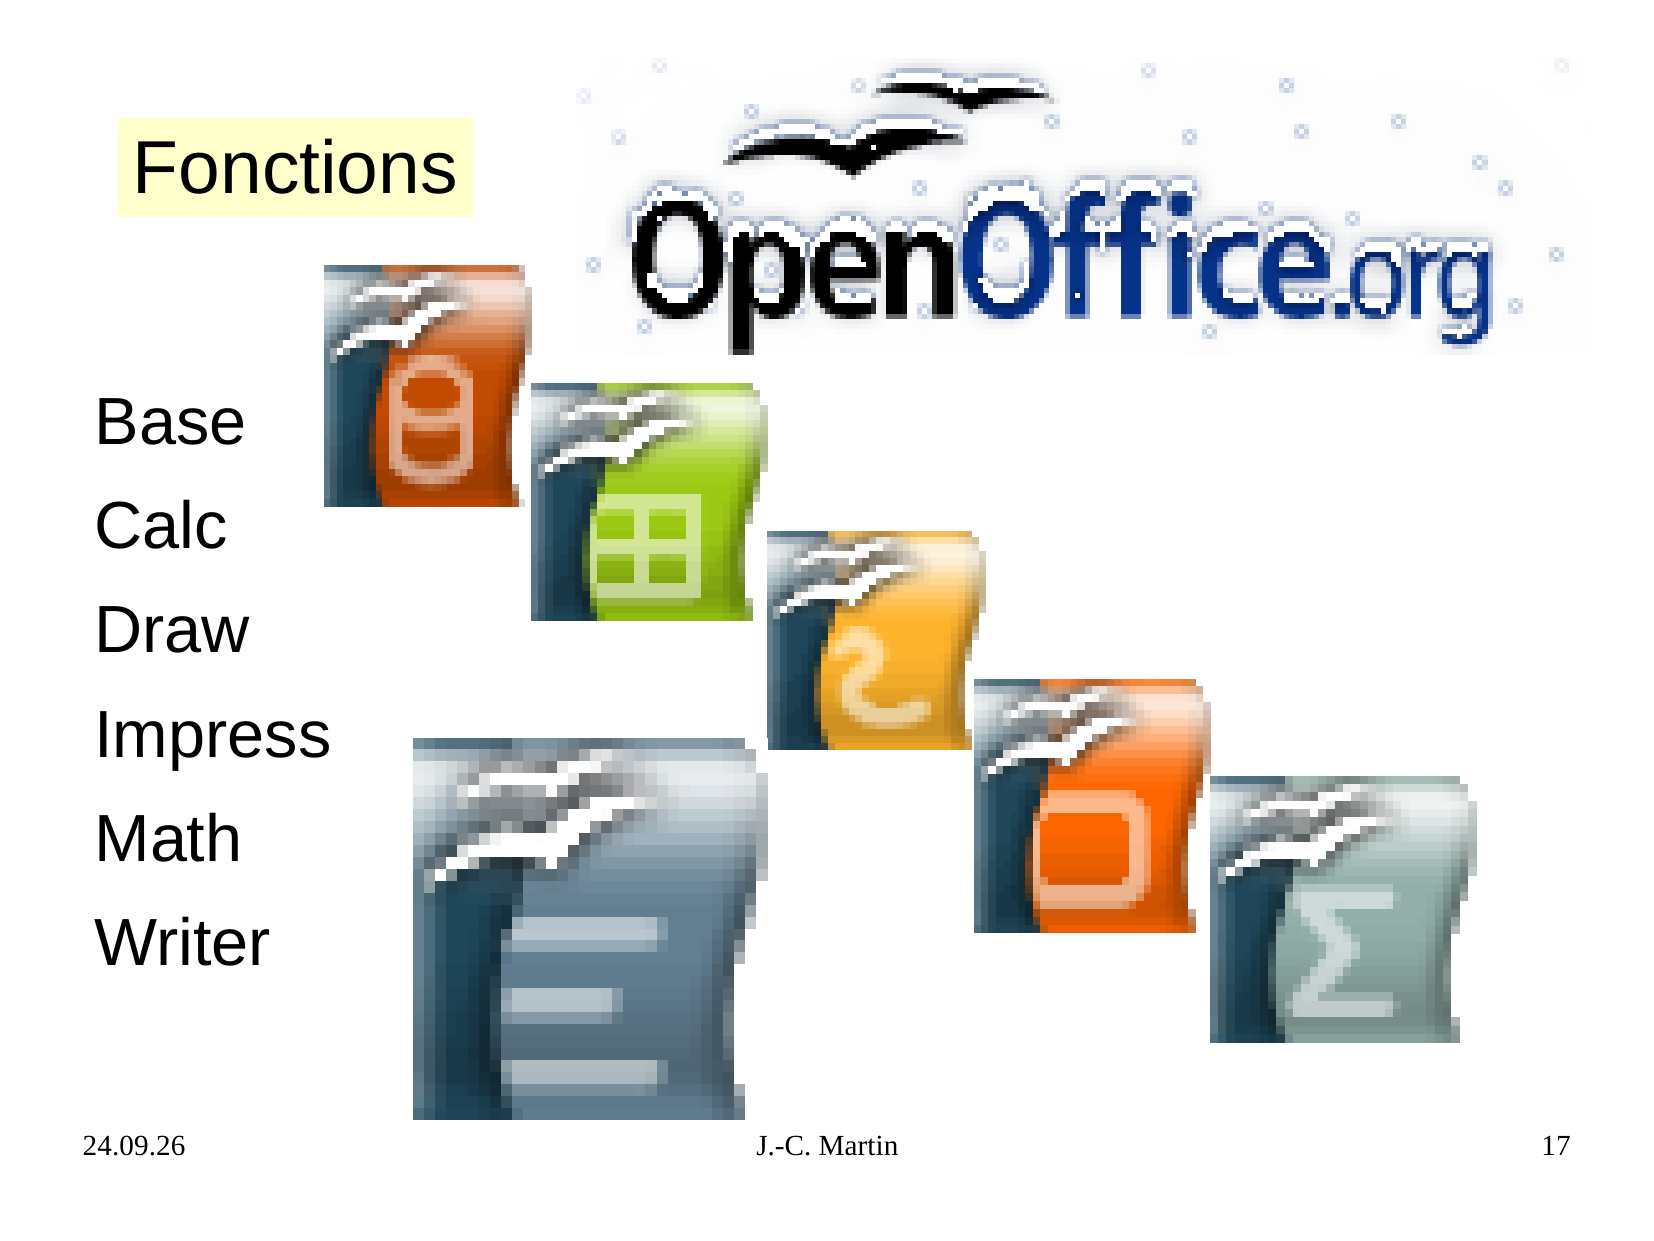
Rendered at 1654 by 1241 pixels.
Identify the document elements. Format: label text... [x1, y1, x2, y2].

picture [576, 58, 1595, 355]
text_box Fonctions [118, 118, 474, 217]
list Base Calc Draw Impress Math Writer [76, 383, 1565, 1063]
picture [1210, 776, 1477, 1043]
picture [413, 738, 768, 1120]
picture [324, 265, 532, 383]
